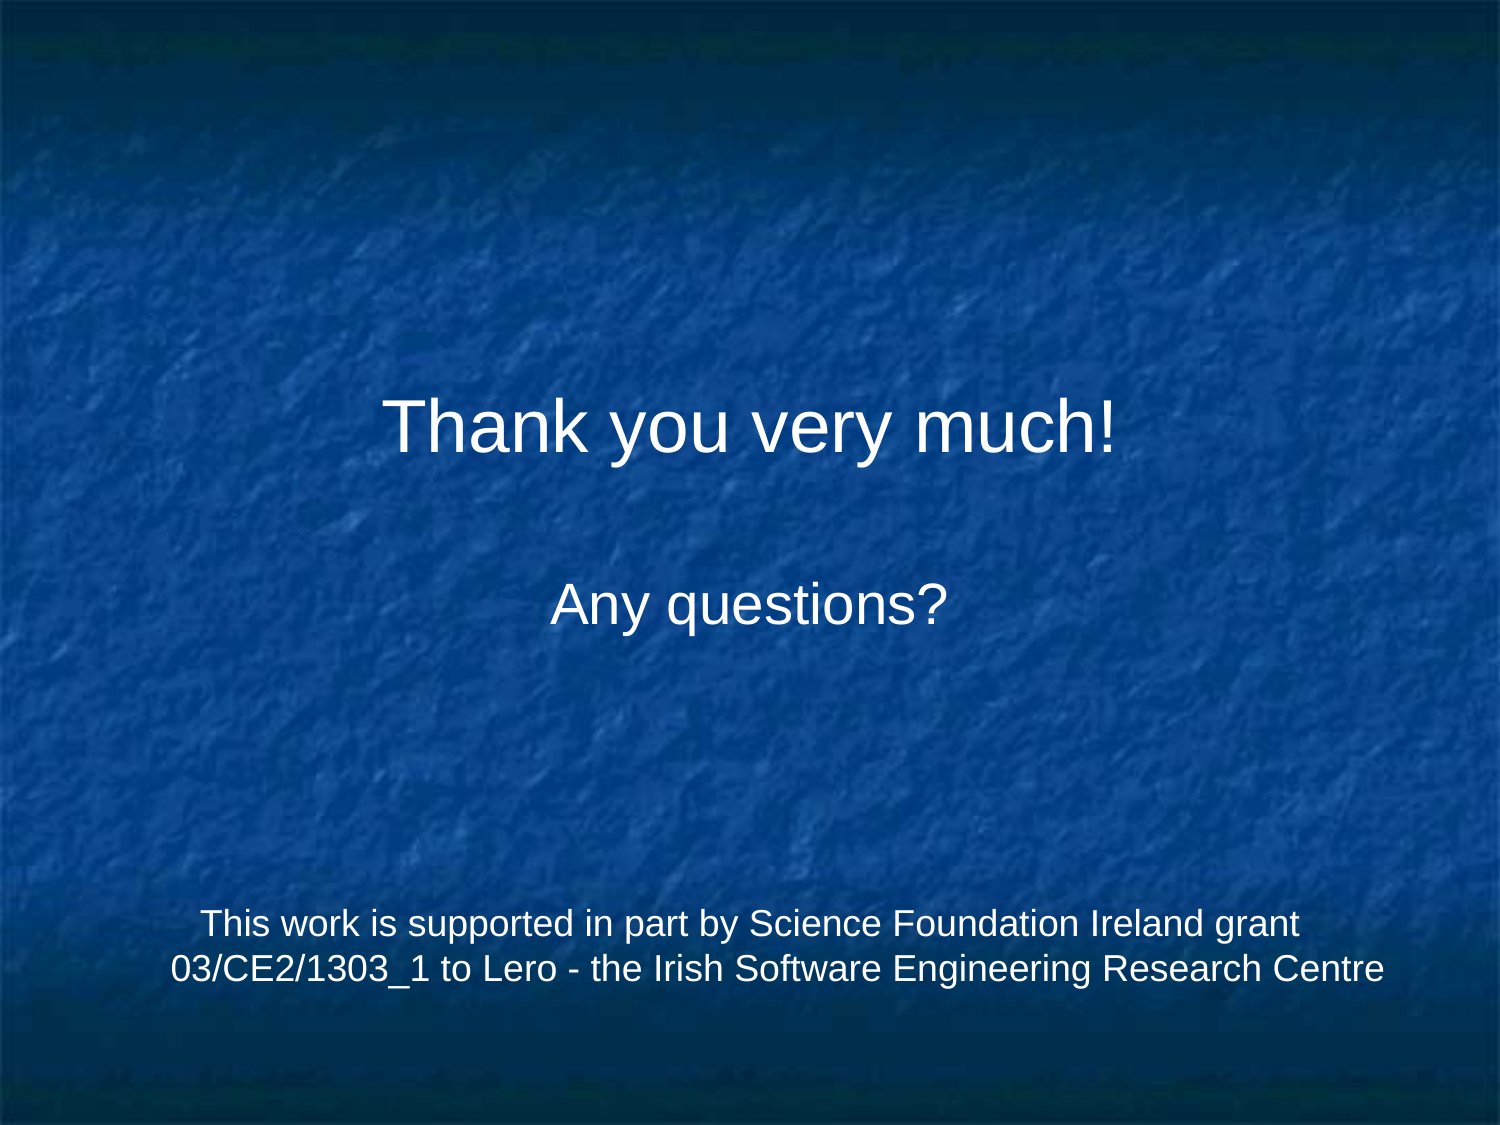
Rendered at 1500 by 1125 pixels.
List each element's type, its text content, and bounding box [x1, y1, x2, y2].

picture [0, 0, 1500, 1125]
list Thank you very much! Any questions? This work is supported in part by Science Foundation Ireland grant 03/CE2/1303_1 to Lero - the Irish Software Engineering Research Centre [75, 112, 1426, 1000]
